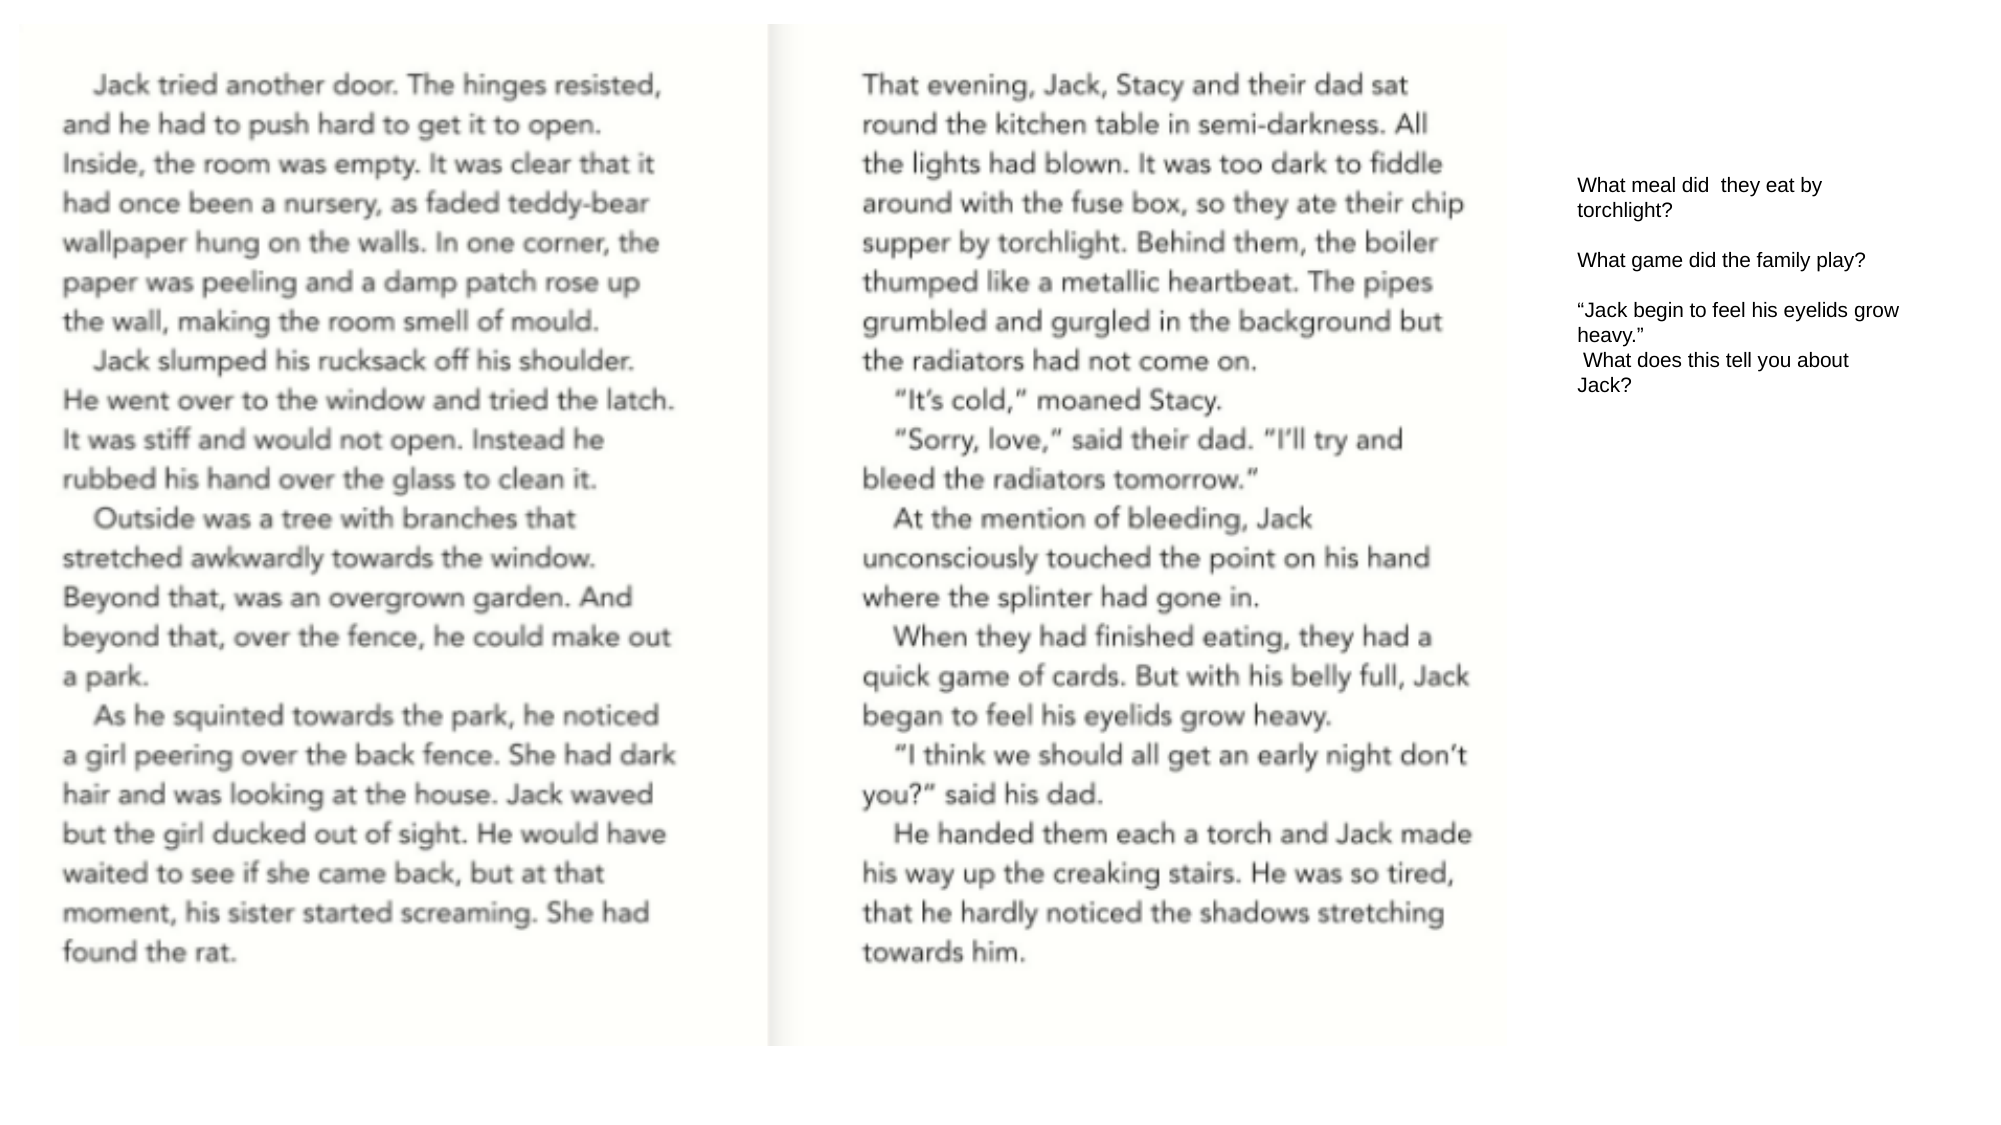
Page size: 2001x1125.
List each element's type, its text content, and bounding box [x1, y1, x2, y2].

picture [19, 24, 1507, 1046]
text_box What meal did they eat by torchlight? What game did the family play? “Jack begin to feel his eyelids grow heavy.” What does this tell you about Jack? [1562, 164, 1924, 457]
